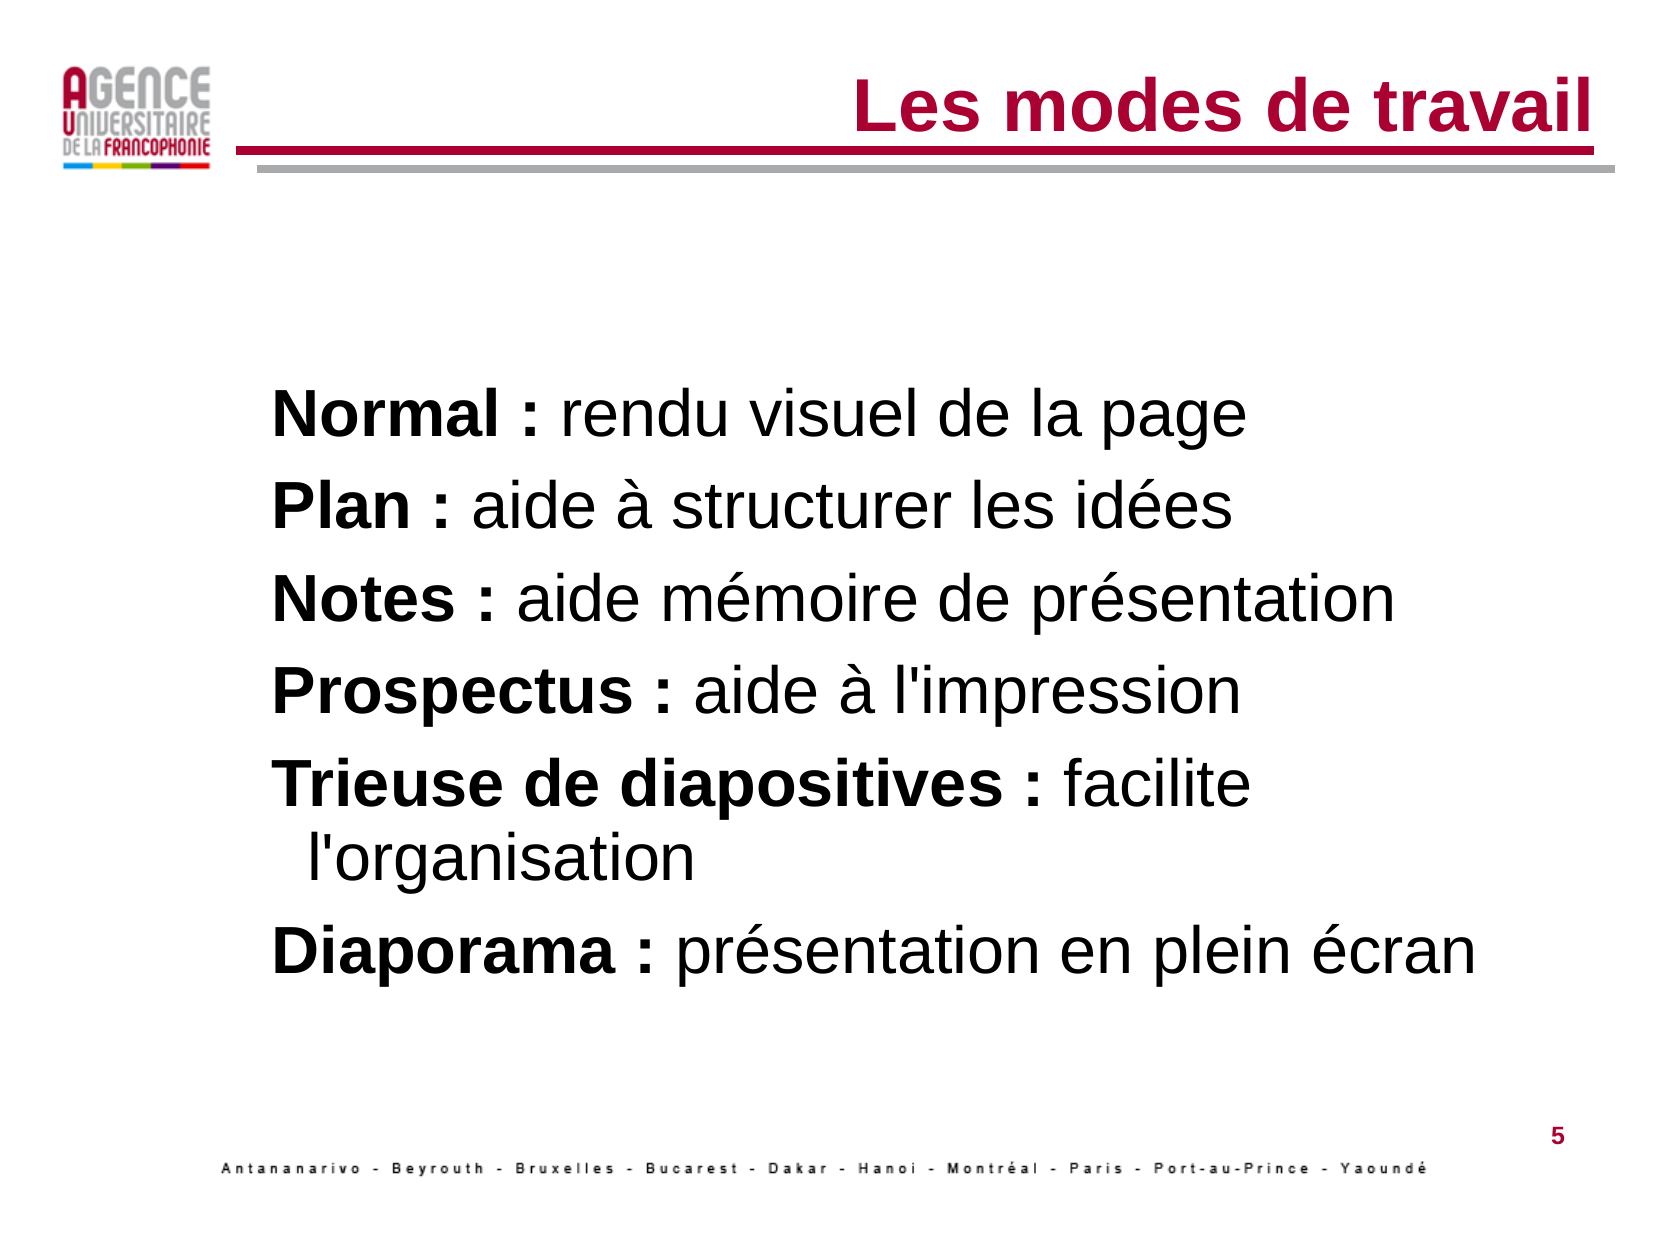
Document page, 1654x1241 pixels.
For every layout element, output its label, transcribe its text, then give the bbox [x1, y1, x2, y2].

subtitle Normal : rendu visuel de la page Plan : aide à structurer les idées Notes : aide mémoire de présentation Prospectus : aide à l'impression Trieuse de diapositives : facilite l'organisation Diaporama : présentation en plein écran [236, 241, 1595, 1123]
title Les modes de travail [236, 59, 1595, 151]
picture [29, 29, 1625, 1241]
